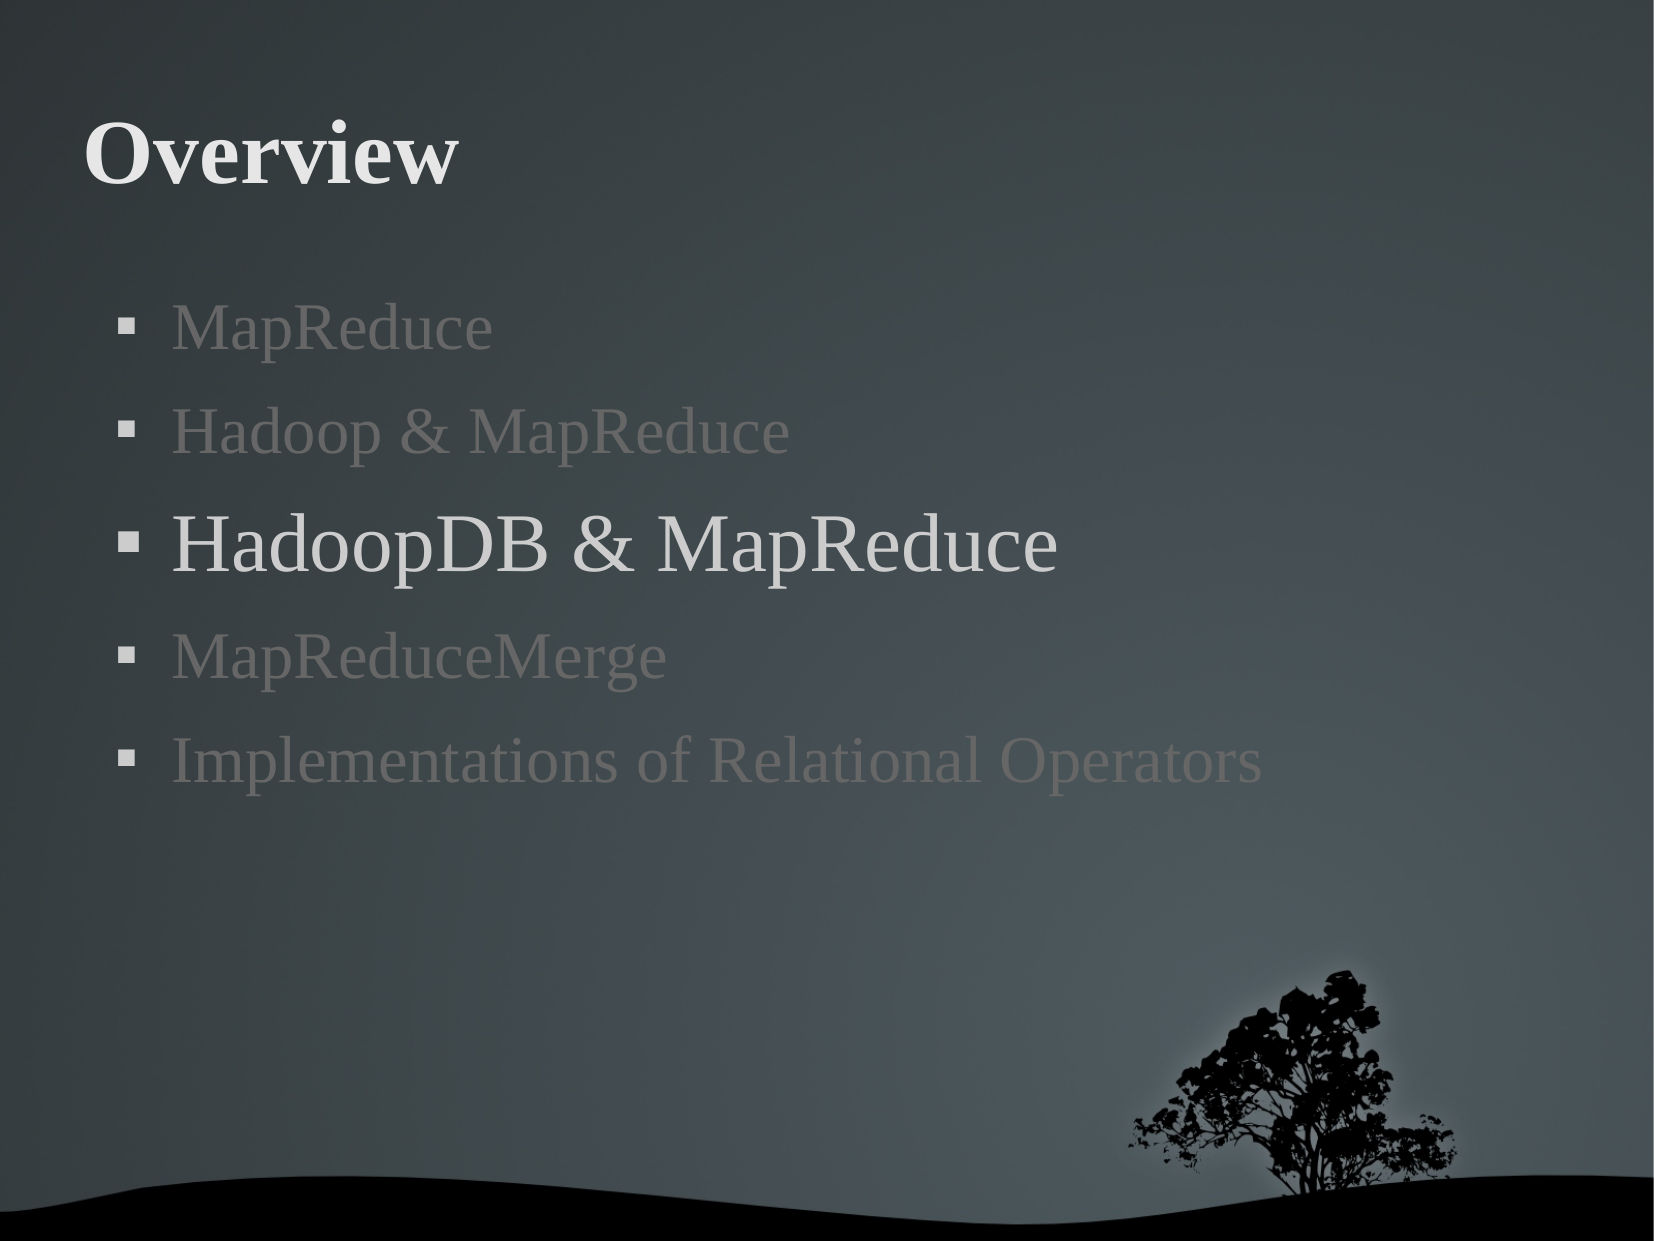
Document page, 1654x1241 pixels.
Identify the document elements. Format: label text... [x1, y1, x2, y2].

list MapReduce Hadoop & MapReduce HadoopDB & MapReduce MapReduceMerge Implementations of Relational Operators [82, 290, 1571, 1094]
picture [0, 0, 1654, 1241]
title Overview [82, 56, 1571, 250]
